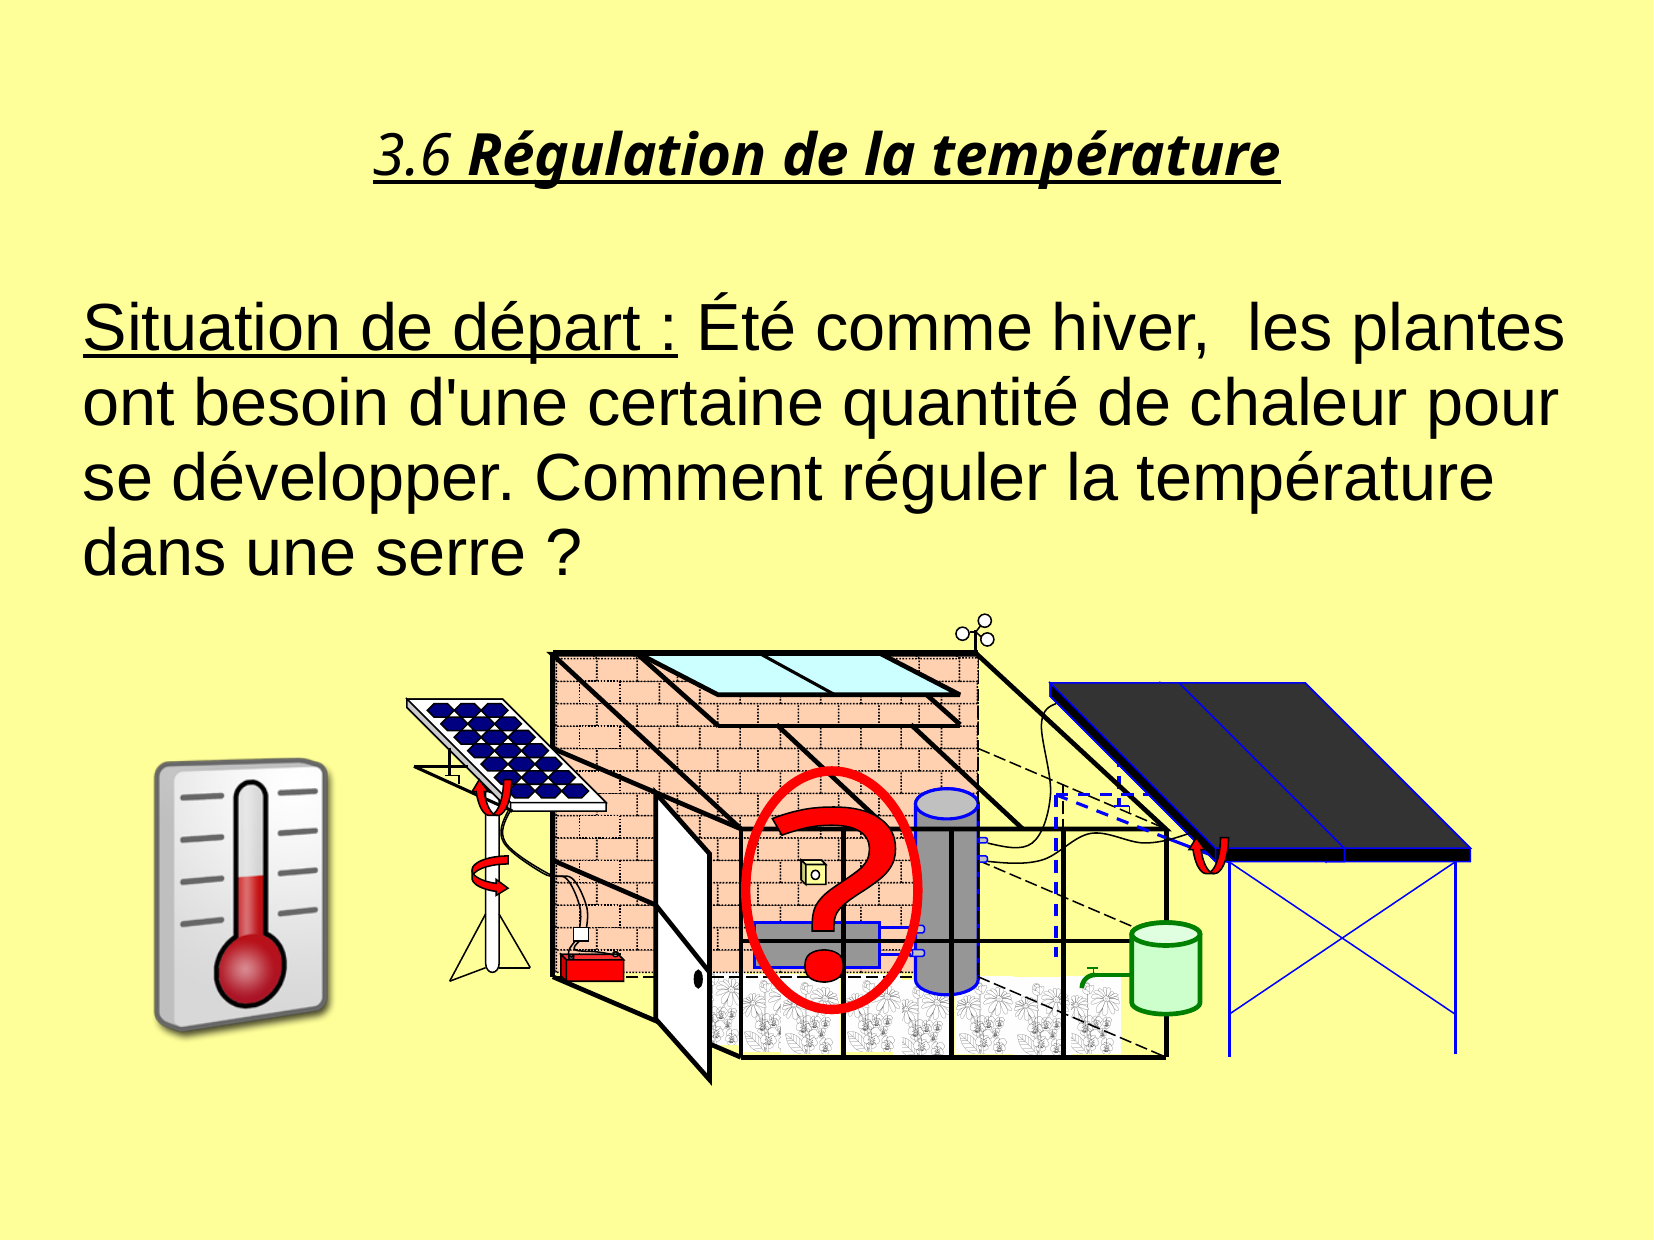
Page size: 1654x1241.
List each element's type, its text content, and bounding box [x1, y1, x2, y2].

text_box [900, 943, 949, 995]
picture [710, 973, 739, 1045]
list Situation de départ : Été comme hiver, les plantes ont besoin d'une certaine quantité de chaleur pour se développer. Comment réguler la température dans une serre ? [82, 290, 1571, 1109]
text_box [846, 943, 903, 973]
title 3.6 Régulation de la température [82, 49, 1571, 257]
text_box [643, 656, 979, 782]
text_box [1050, 682, 1471, 874]
picture [846, 974, 949, 1055]
text_box ? [804, 949, 844, 983]
text_box [743, 922, 748, 939]
text_box [751, 832, 841, 939]
text_box [978, 614, 992, 628]
text_box [837, 776, 898, 826]
text_box [406, 699, 654, 973]
picture [1066, 976, 1121, 1055]
text_box [1131, 935, 1201, 1015]
text_box ? [772, 806, 896, 932]
text_box [562, 659, 817, 826]
picture [955, 976, 1061, 1055]
picture [743, 973, 840, 1054]
text_box [913, 832, 949, 939]
text_box [765, 776, 863, 826]
picture [86, 744, 402, 1059]
text_box [743, 943, 763, 973]
text_box [785, 728, 979, 826]
text_box [761, 943, 841, 973]
text_box [846, 832, 913, 939]
text_box [555, 865, 654, 982]
text_box [954, 943, 979, 995]
text_box [954, 832, 988, 939]
text_box [955, 627, 970, 641]
text_box [743, 832, 751, 858]
text_box [655, 793, 739, 1080]
text_box [980, 632, 994, 647]
text_box [555, 661, 725, 819]
picture [846, 974, 886, 1002]
picture [778, 974, 840, 1004]
text_box [846, 832, 869, 878]
